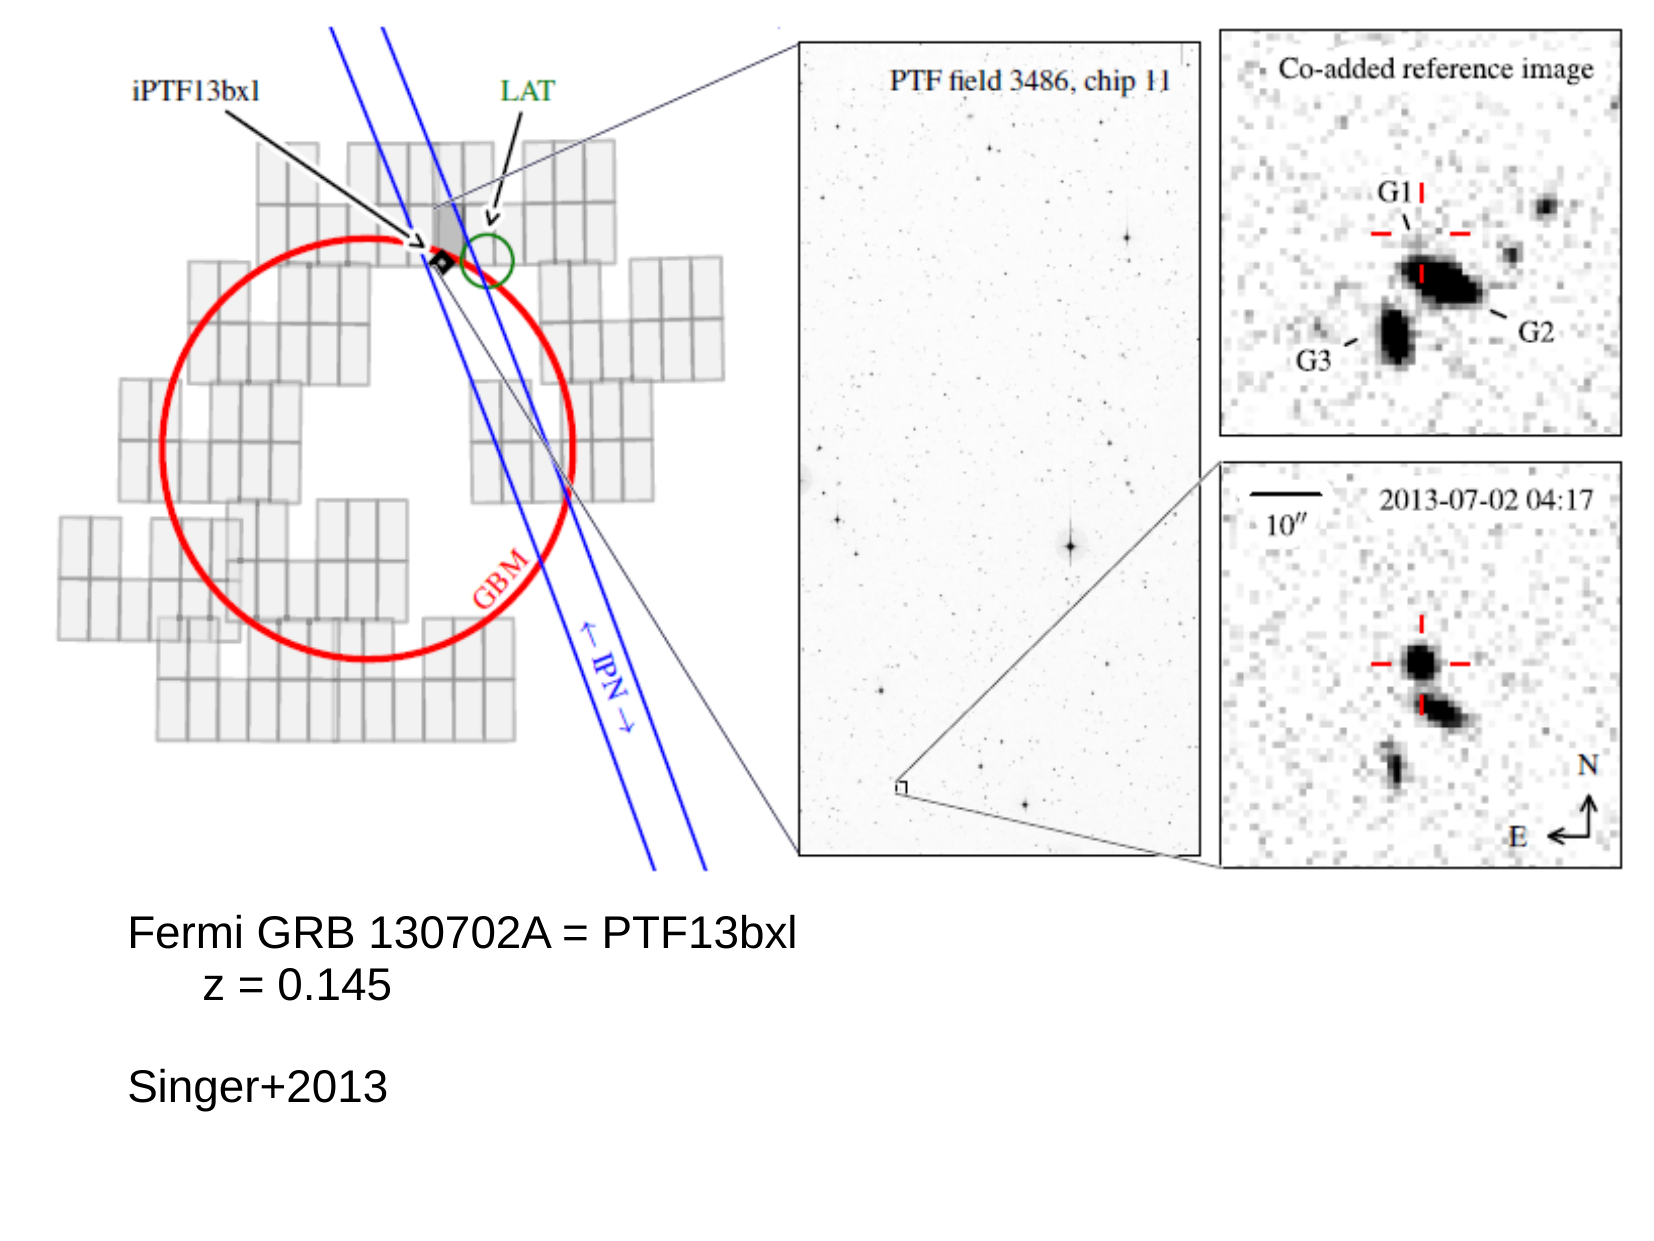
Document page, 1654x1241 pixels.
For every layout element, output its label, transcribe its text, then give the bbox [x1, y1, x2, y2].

picture [7, 9, 1651, 892]
text_box Fermi GRB 130702A = PTF13bxl z = 0.145 Singer+2013 [112, 900, 863, 1120]
